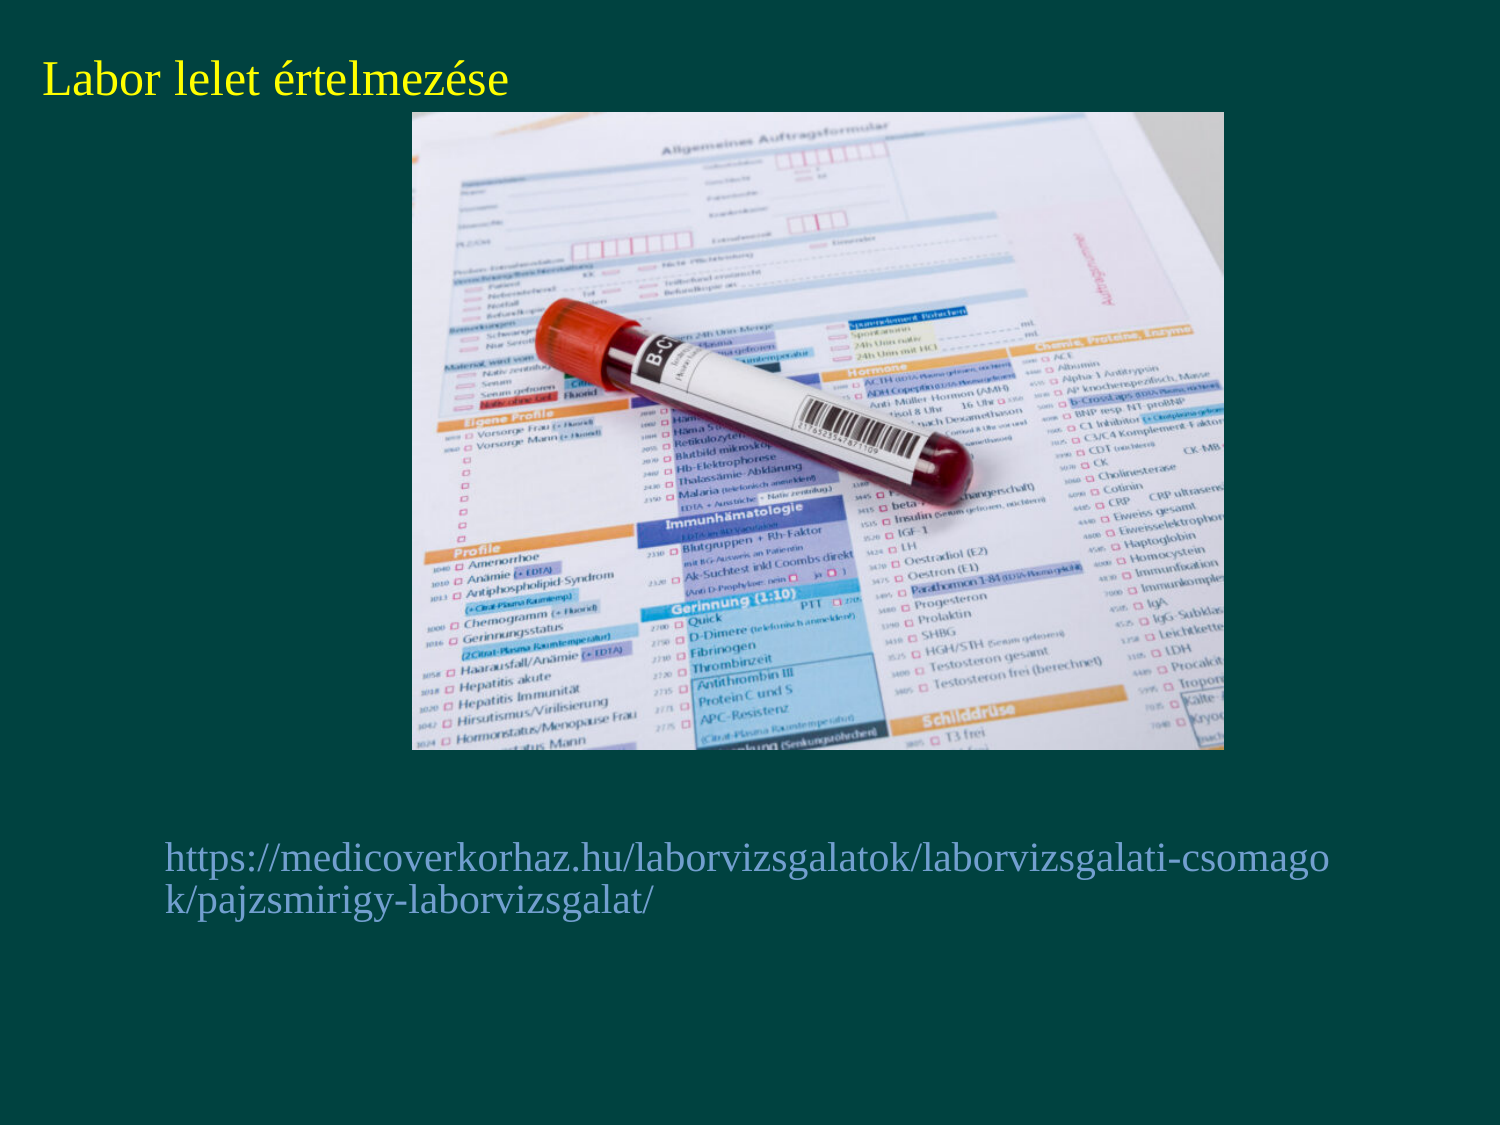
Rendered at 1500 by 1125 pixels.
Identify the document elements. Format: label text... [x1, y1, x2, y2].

picture [412, 112, 1224, 751]
text_box Labor lelet értelmezése [27, 37, 526, 113]
text_box https://medicoverkorhaz.hu/laborvizsgalatok/laborvizsgalati-csomagok/pajzsmirigy-laborvizsgalat/ [150, 822, 1347, 938]
